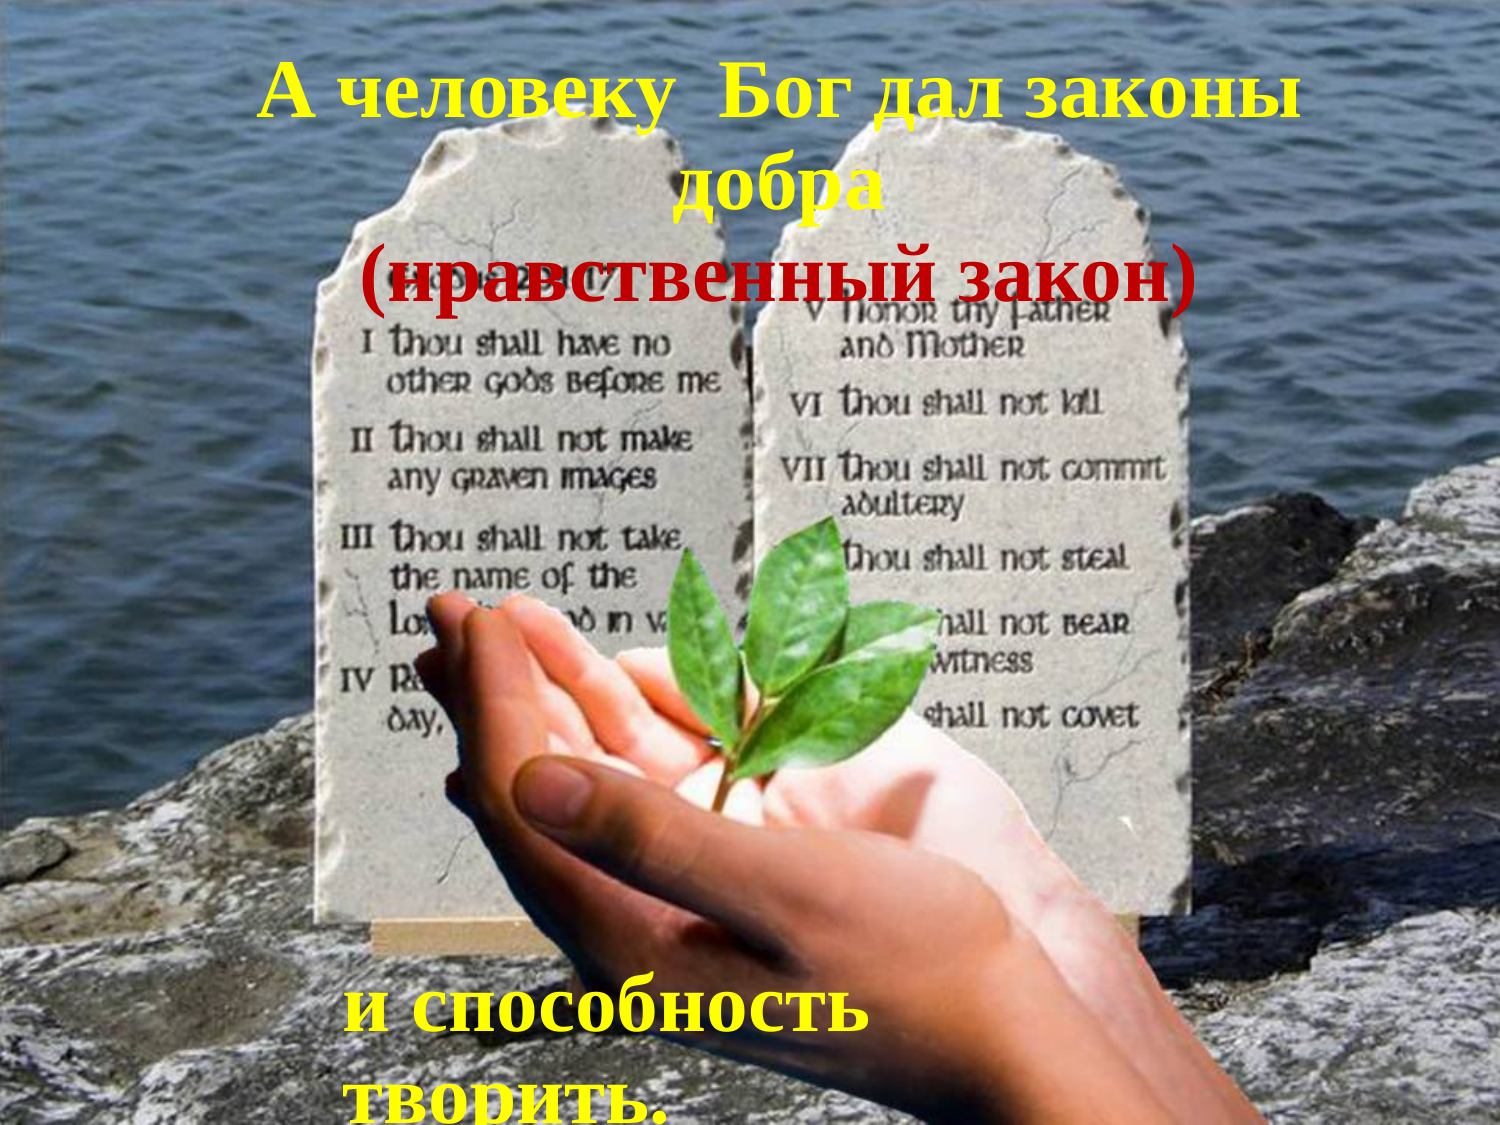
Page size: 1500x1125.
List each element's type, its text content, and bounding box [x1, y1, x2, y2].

text_box А человеку Бог дал законы добра (нравственный закон) [128, 35, 1430, 328]
picture [0, 0, 1500, 1125]
text_box и способность творить. [328, 949, 1208, 1125]
